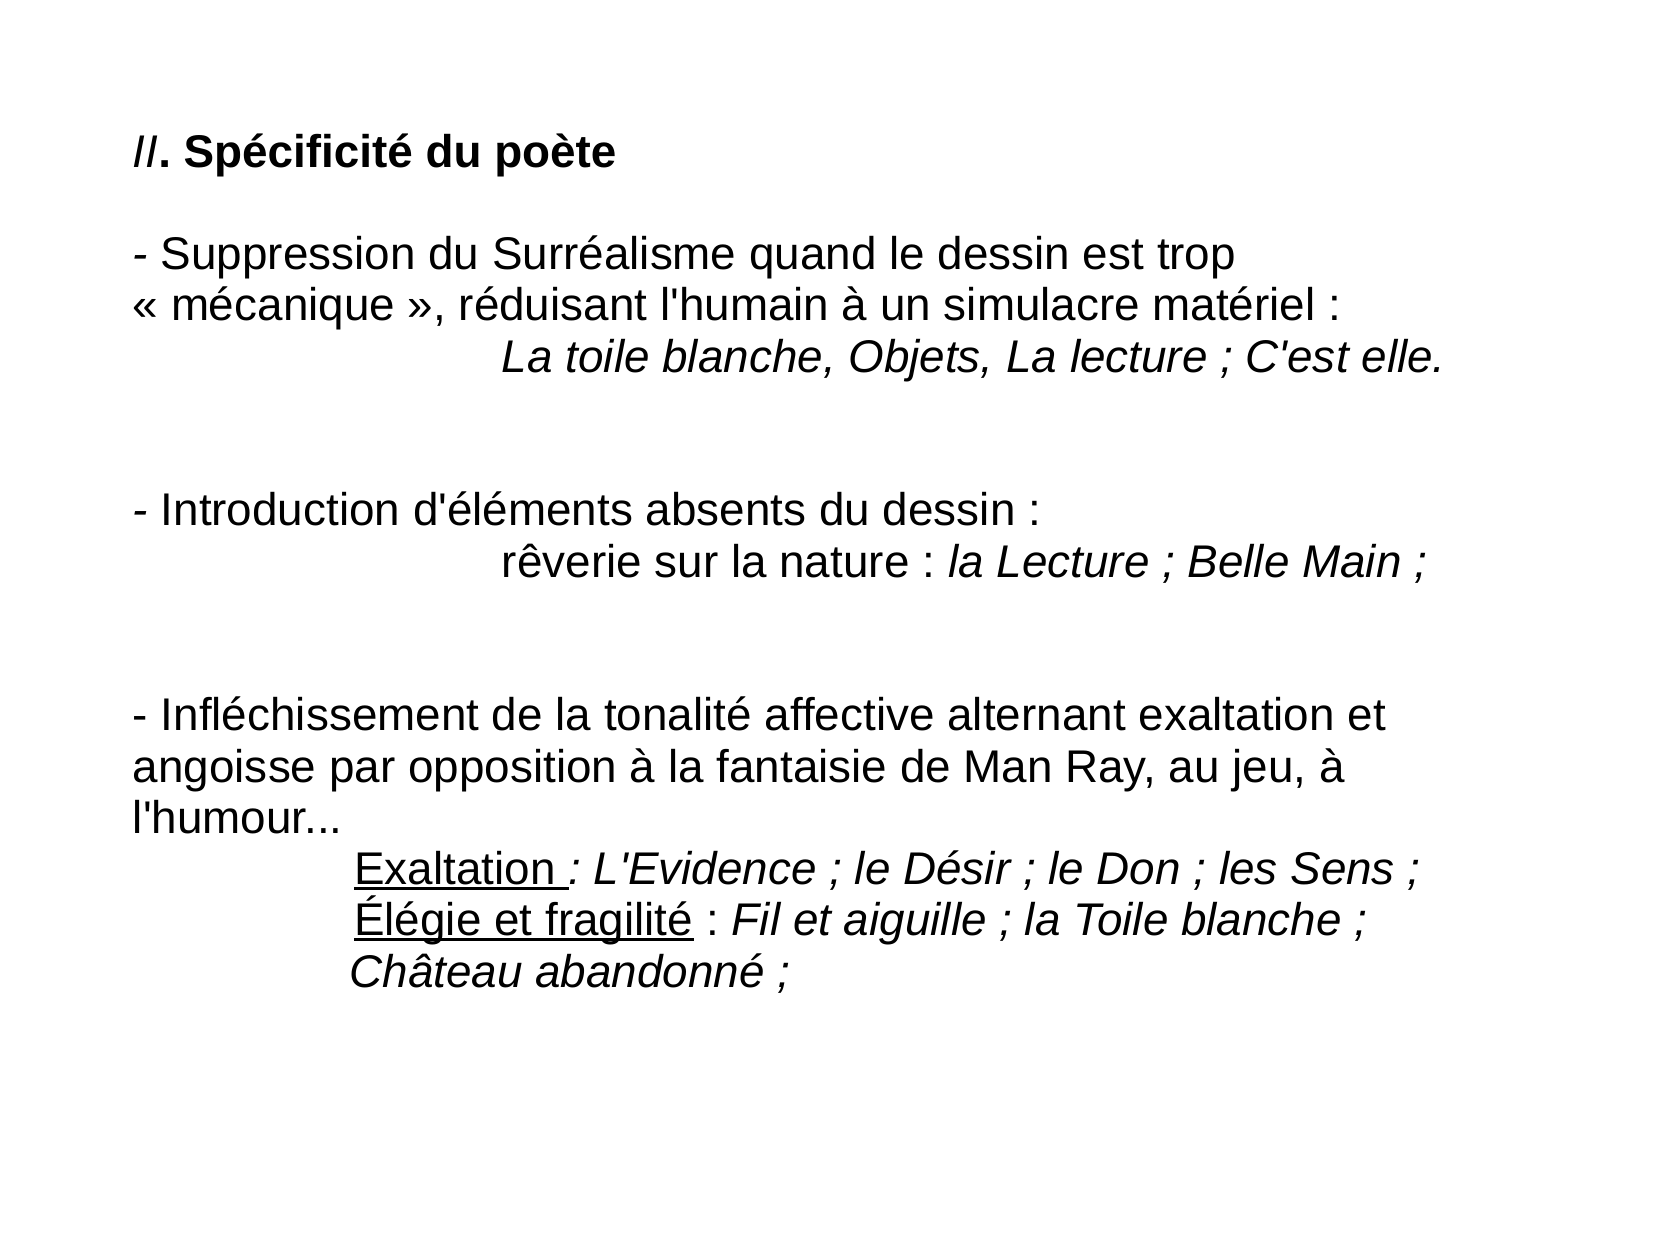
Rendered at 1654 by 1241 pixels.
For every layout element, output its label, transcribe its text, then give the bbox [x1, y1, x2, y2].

text_box II. Spécificité du poète - Suppression du Surréalisme quand le dessin est trop « mécanique », réduisant l'humain à un simulacre matériel : La toile blanche, Objets, La lecture ; C'est elle. - Introduction d'éléments absents du dessin : rêverie sur la nature : la Lecture ; Belle Main ; - Infléchissement de la tonalité affective alternant exaltation et angoisse par opposition à la fantaisie de Man Ray, au jeu, à l'humour... Exaltation : L'Evidence ; le Désir ; le Don ; les Sens ; Élégie et fragilité : Fil et aiguille ; la Toile blanche ; Château abandonné ; [118, 118, 1565, 1123]
